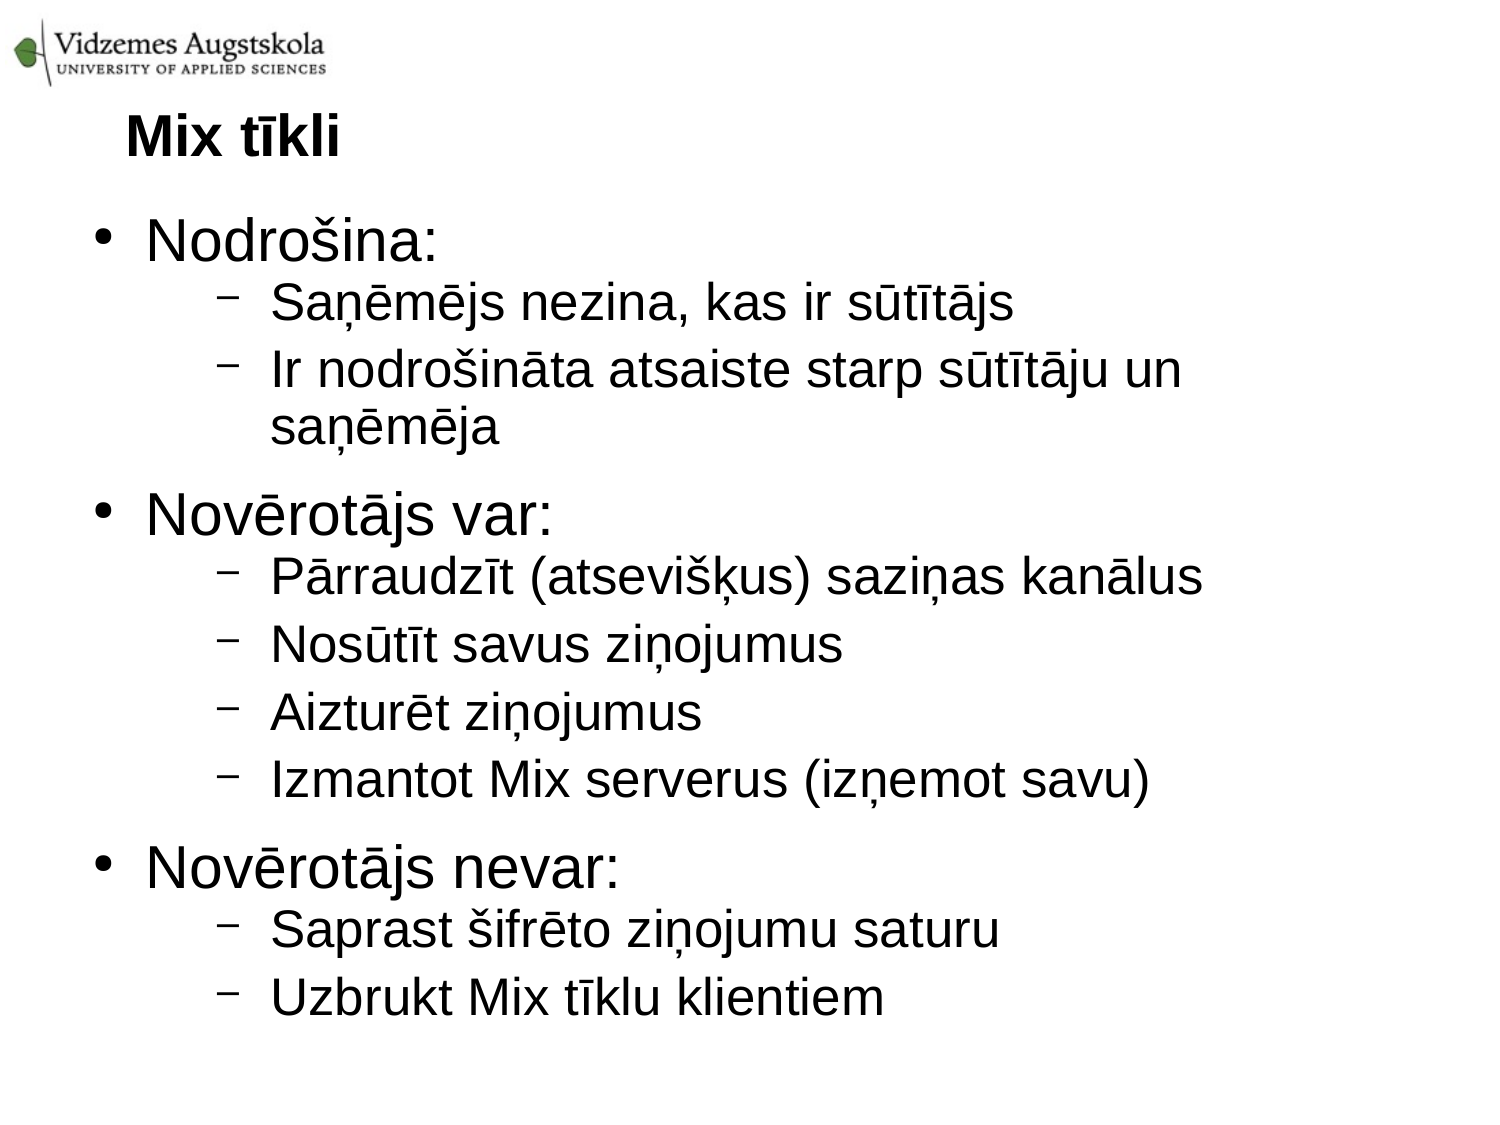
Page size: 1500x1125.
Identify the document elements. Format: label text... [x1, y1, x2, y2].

list Nodrošina: Saņēmējs nezina, kas ir sūtītājs Ir nodrošināta atsaiste starp sūtītāju un saņēmēja Novērotājs var: Pārraudzīt (atsevišķus) saziņas kanālus Nosūtīt savus ziņojumus Aizturēt ziņojumus Izmantot Mix serverus (izņemot savu) Novērotājs nevar: Saprast šifrēto ziņojumu saturu Uzbrukt Mix tīklu klientiem [75, 204, 1395, 1075]
title Mix tīkli [75, 44, 1425, 177]
picture [5, 2, 334, 102]
